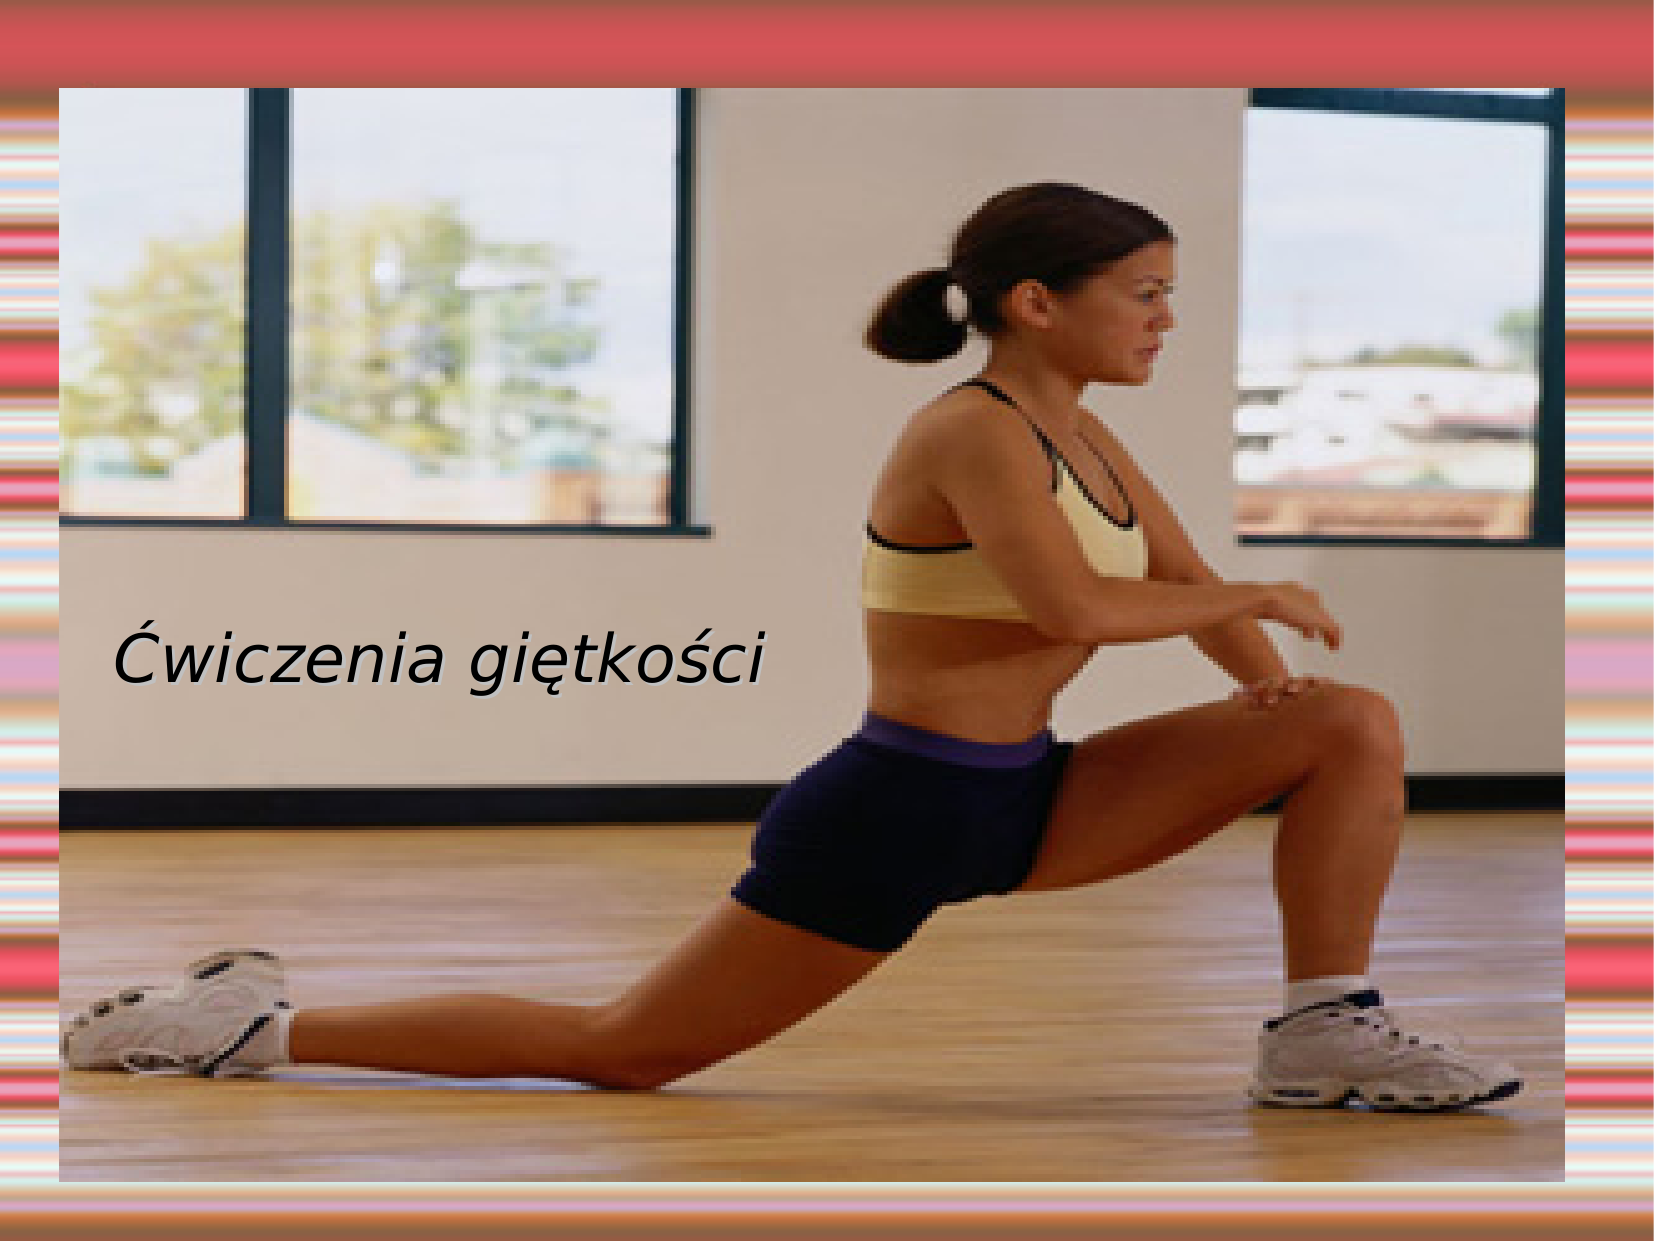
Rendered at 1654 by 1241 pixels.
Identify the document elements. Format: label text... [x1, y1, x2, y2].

title Ćwiczenia giętkości [0, 561, 1147, 758]
picture [0, 0, 1654, 1241]
